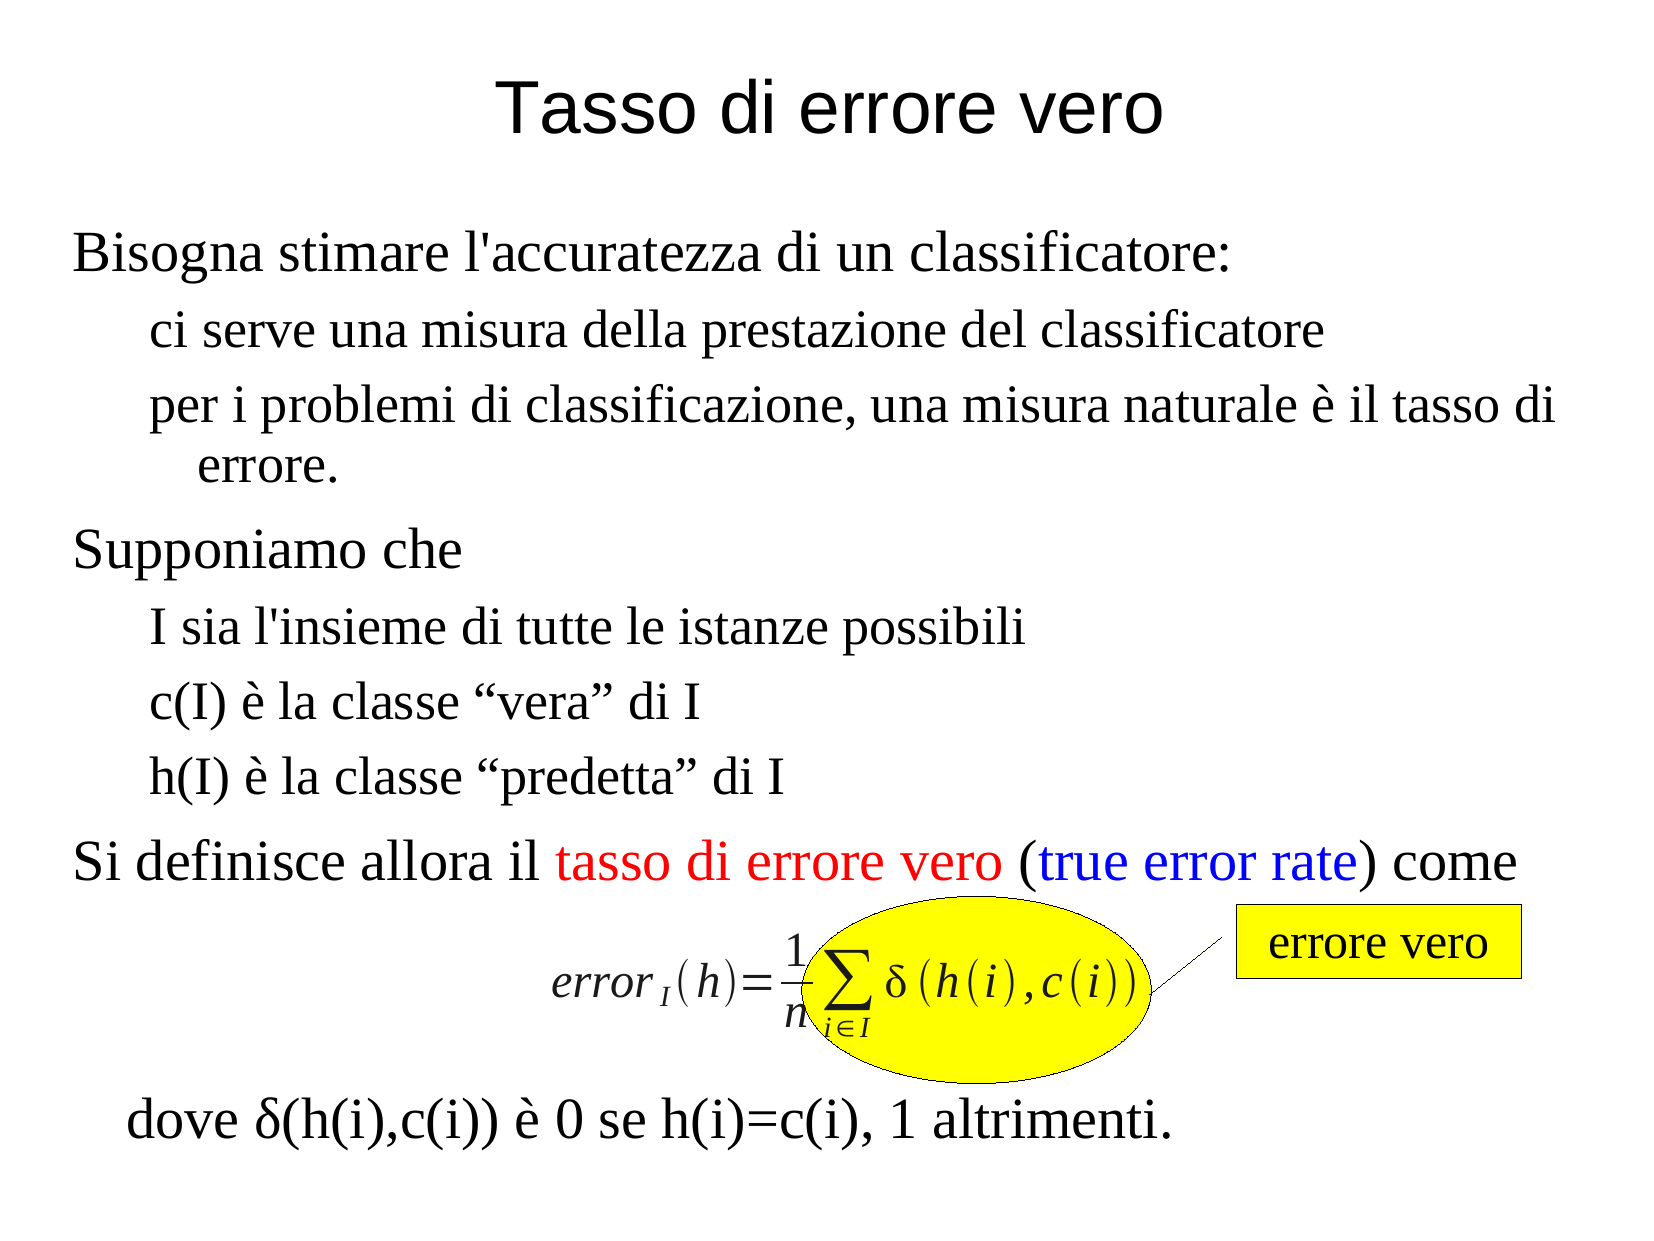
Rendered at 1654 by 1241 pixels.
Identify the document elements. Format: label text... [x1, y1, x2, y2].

text_box errore vero [1236, 905, 1521, 979]
title Tasso di errore vero [52, 42, 1608, 173]
list Bisogna stimare l'accuratezza di un classificatore: ci serve una misura della prestazione del classificatore per i problemi di classificazione, una misura naturale è il tasso di errore. Supponiamo che I sia l'insieme di tutte le istanze possibili c(I) è la classe “vera” di I h(I) è la classe “predetta” di I Si definisce allora il tasso di errore vero (true error rate) come dove δ(h(i),c(i)) è 0 se h(i)=c(i), 1 altrimenti. [55, 219, 1605, 1179]
chart [538, 923, 1150, 1045]
